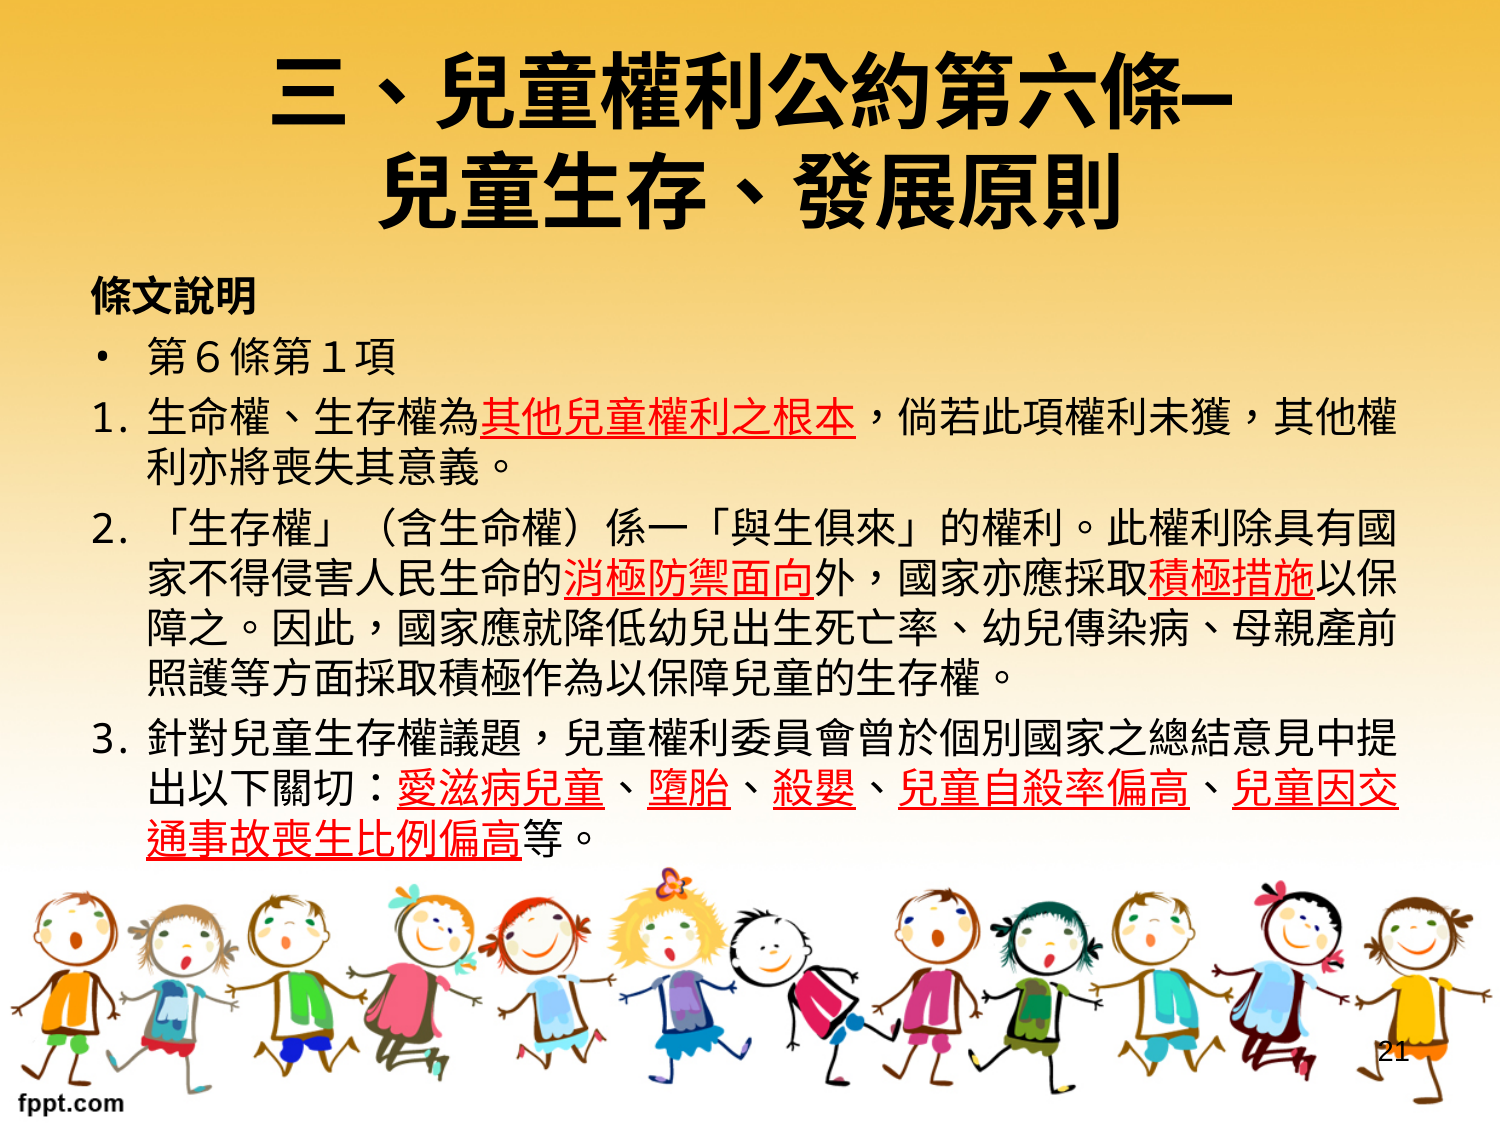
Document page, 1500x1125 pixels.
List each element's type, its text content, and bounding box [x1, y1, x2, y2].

text_box <編號> [1074, 1024, 1426, 1103]
picture [0, 0, 1500, 1125]
title 三、兒童權利公約第六條— 兒童生存、發展原則 [75, 45, 1426, 233]
list 條文說明 第６條第１項 生命權、生存權為其他兒童權利之根本，倘若此項權利未獲，其他權利亦將喪失其意義。 「生存權」（含生命權）係一「與生俱來」的權利。此權利除具有國家不得侵害人民生命的消極防禦面向外，國家亦應採取積極措施以保障之。因此，國家應就降低幼兒出生死亡率、幼兒傳染病、母親產前照護等方面採取積極作為以保障兒童的生存權。 針對兒童生存權議題，兒童權利委員會曾於個別國家之總結意見中提出以下關切：愛滋病兒童、墮胎、殺嬰、兒童自殺率偏高、兒童因交通事故喪生比例偏高等。 [75, 262, 1426, 1005]
